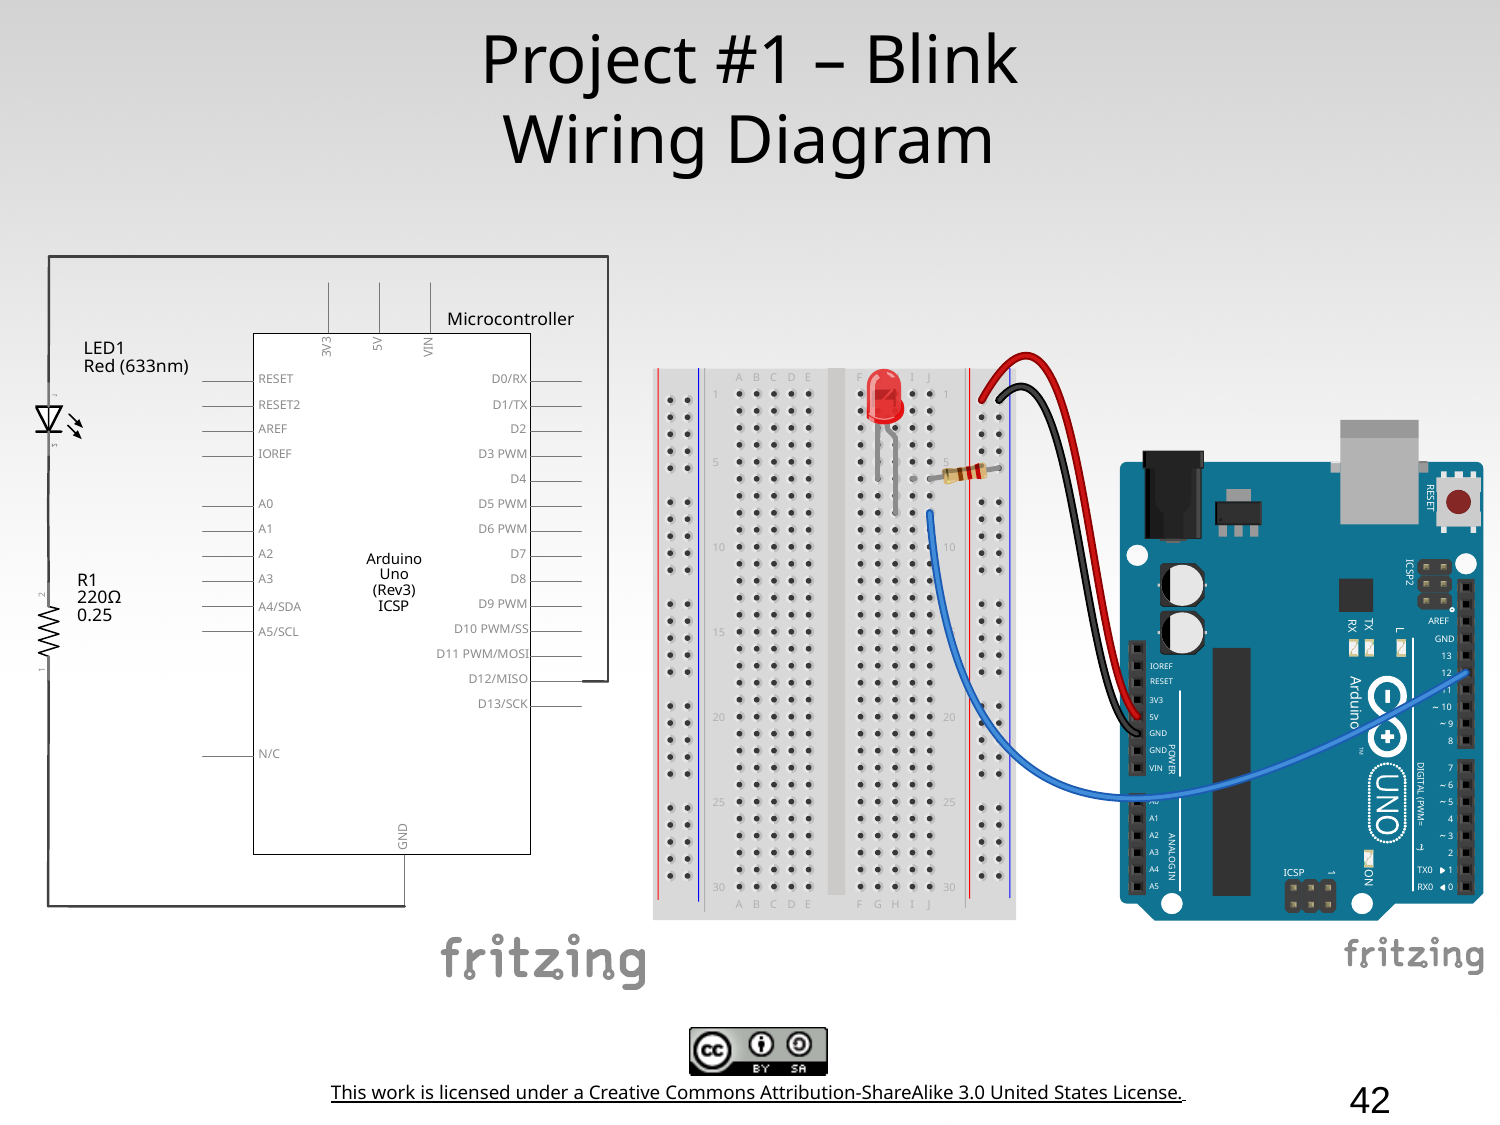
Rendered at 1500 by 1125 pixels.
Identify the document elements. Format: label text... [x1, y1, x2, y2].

picture [0, 0, 1500, 1125]
title Project #1 – Blink Wiring Diagram [112, 2, 1388, 190]
